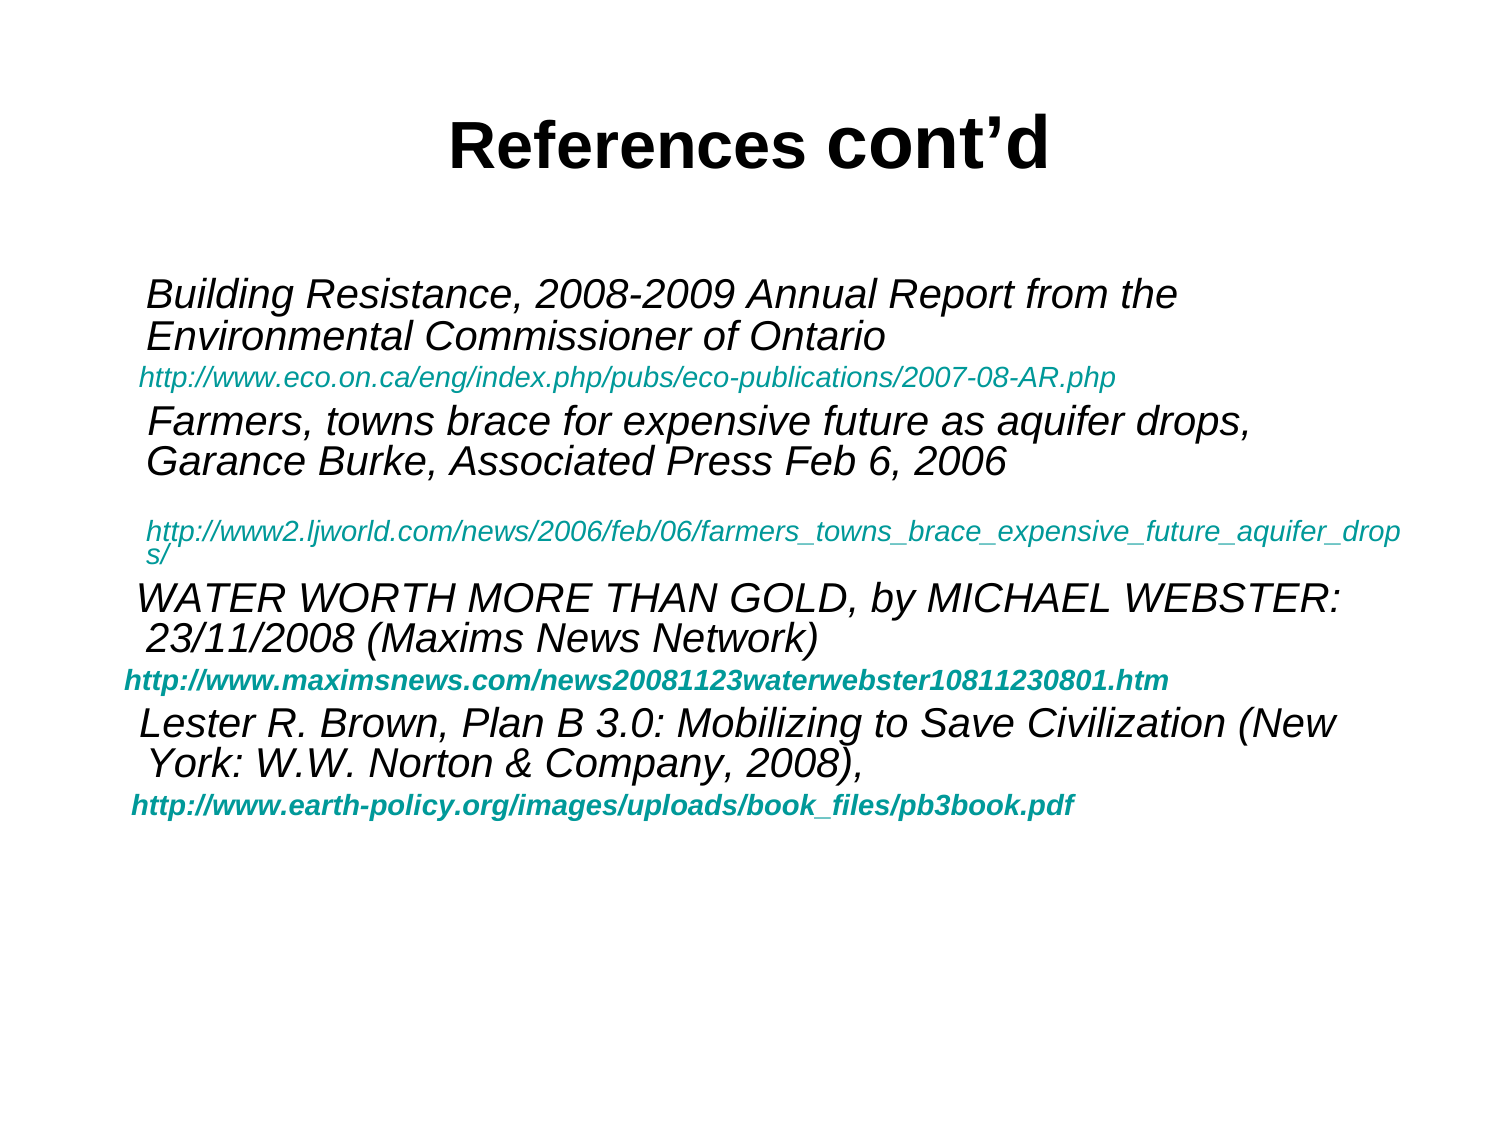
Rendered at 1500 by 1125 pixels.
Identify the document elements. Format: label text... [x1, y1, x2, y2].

list Building Resistance, 2008-2009 Annual Report from the Environmental Commissioner of Ontario http://www.eco.on.ca/eng/index.php/pubs/eco-publications/2007-08-AR.php Farmers, towns brace for expensive future as aquifer drops, Garance Burke, Associated Press Feb 6, 2006 http://www2.ljworld.com/news/2006/feb/06/farmers_towns_brace_expensive_future_aquifer_drops/ WATER WORTH MORE THAN GOLD, by MICHAEL WEBSTER: 23/11/2008 (Maxims News Network) http://www.maximsnews.com/news20081123waterwebster10811230801.htm Lester R. Brown, Plan B 3.0: Mobilizing to Save Civilization (New York: W.W. Norton & Company, 2008), http://www.earth-policy.org/images/uploads/book_files/pb3book.pdf [75, 262, 1426, 1005]
title References cont’d [75, 45, 1426, 233]
